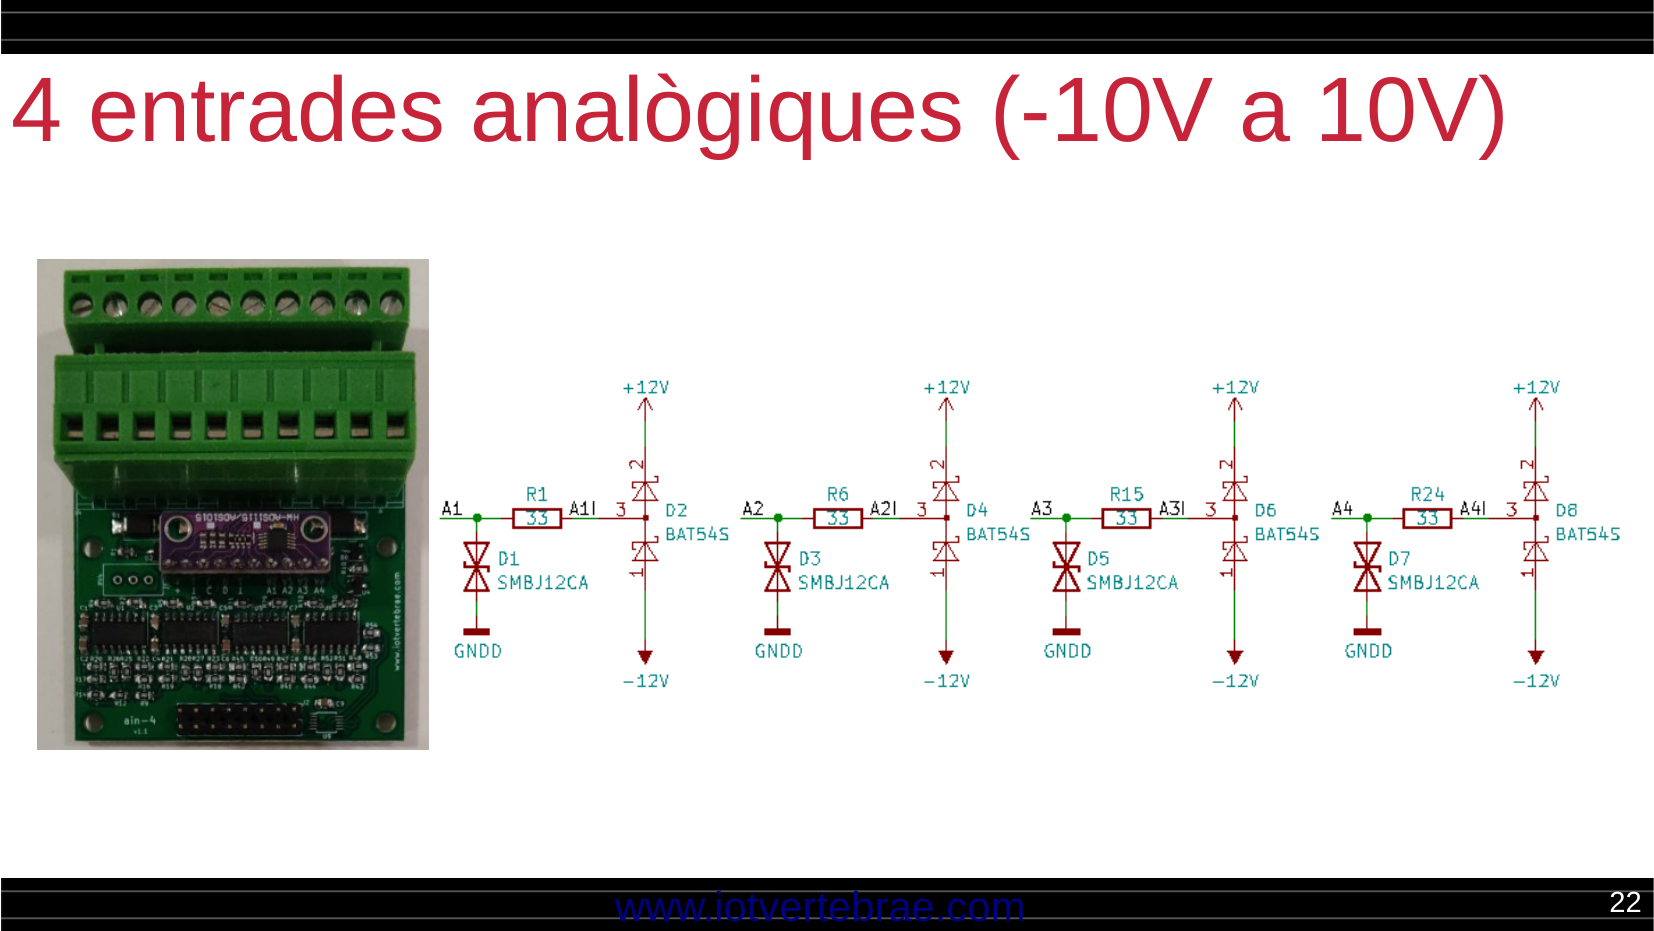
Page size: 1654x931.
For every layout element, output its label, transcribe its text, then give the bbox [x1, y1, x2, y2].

title 4 entrades analògiques (-10V a 10V) [11, 7, 1576, 213]
picture [1351, 878, 1654, 931]
picture [1, 878, 600, 931]
picture [37, 259, 1638, 751]
text_box www.iotvertebrae.com [600, 876, 1351, 931]
picture [1, 0, 1654, 54]
